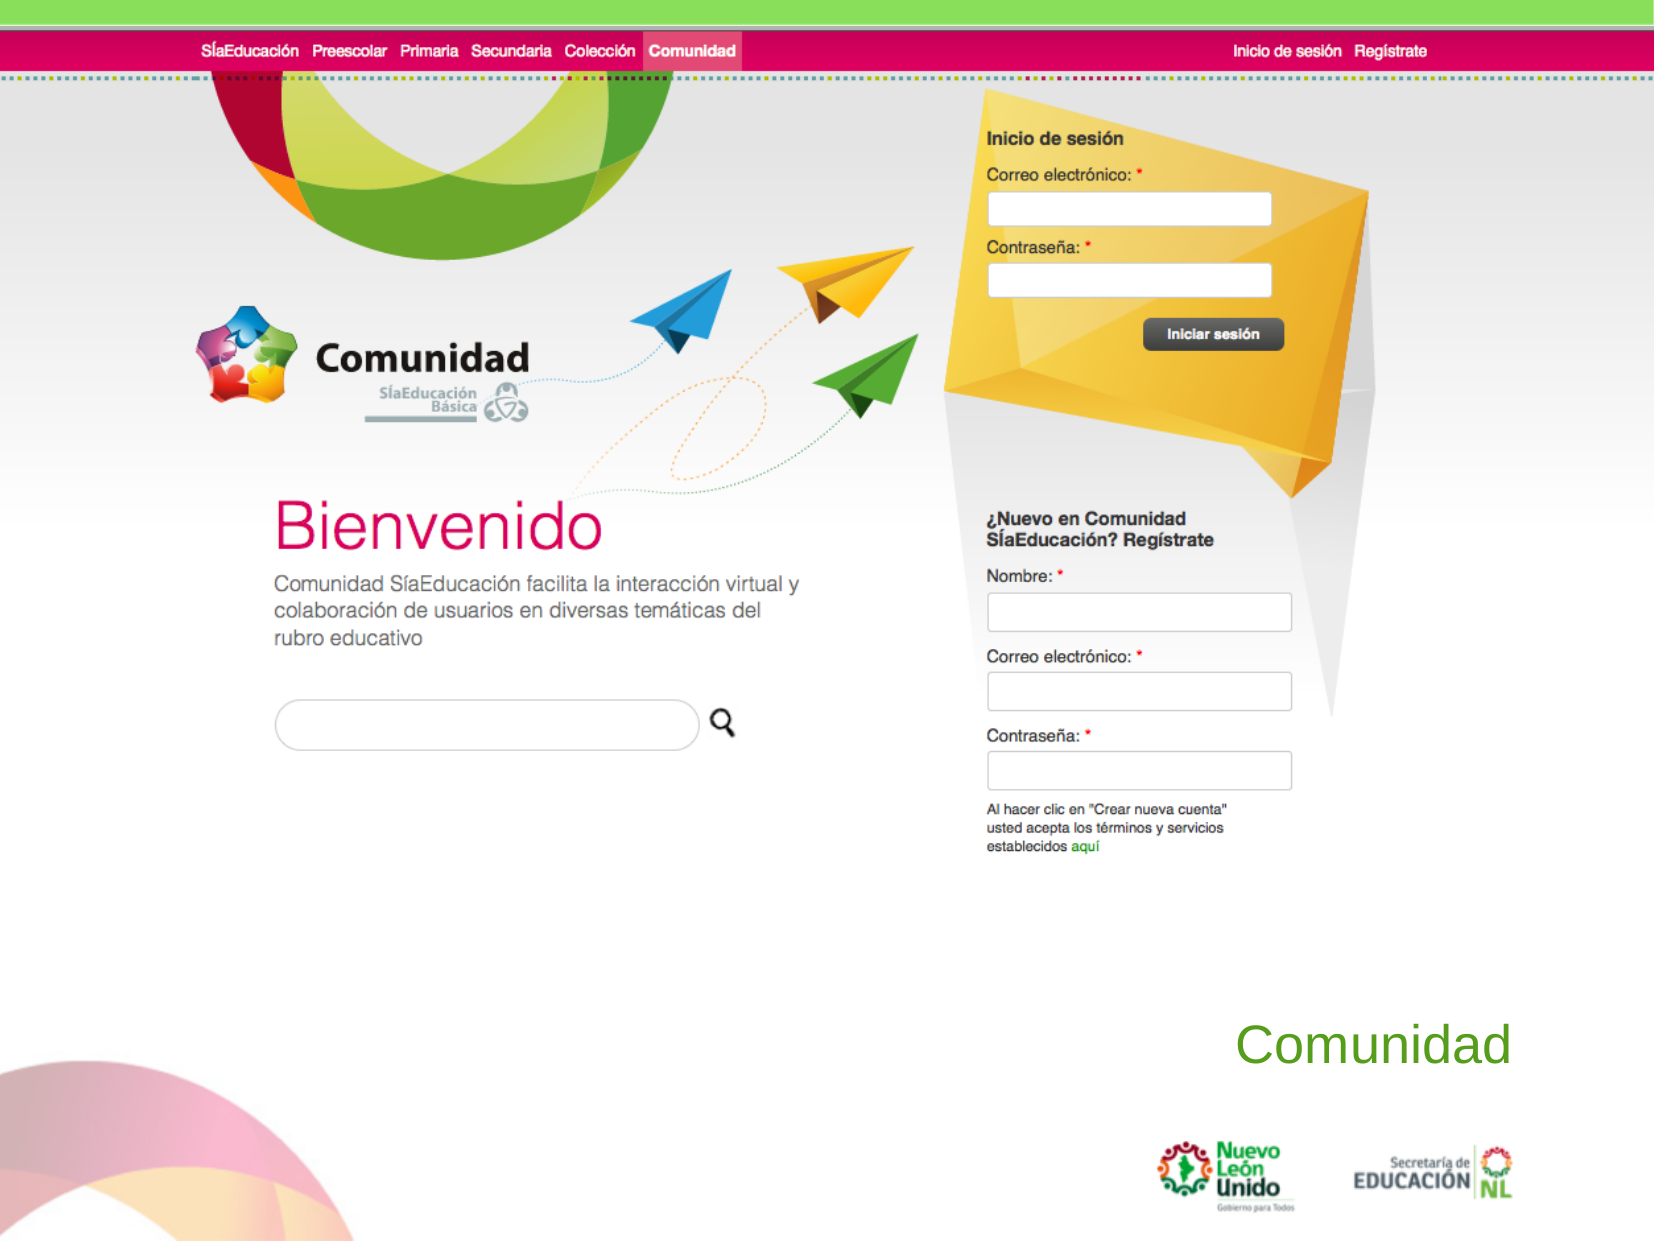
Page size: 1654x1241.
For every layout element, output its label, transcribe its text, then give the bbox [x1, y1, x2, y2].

text_box Comunidad [1220, 1006, 1559, 1088]
picture [0, 0, 1654, 1241]
